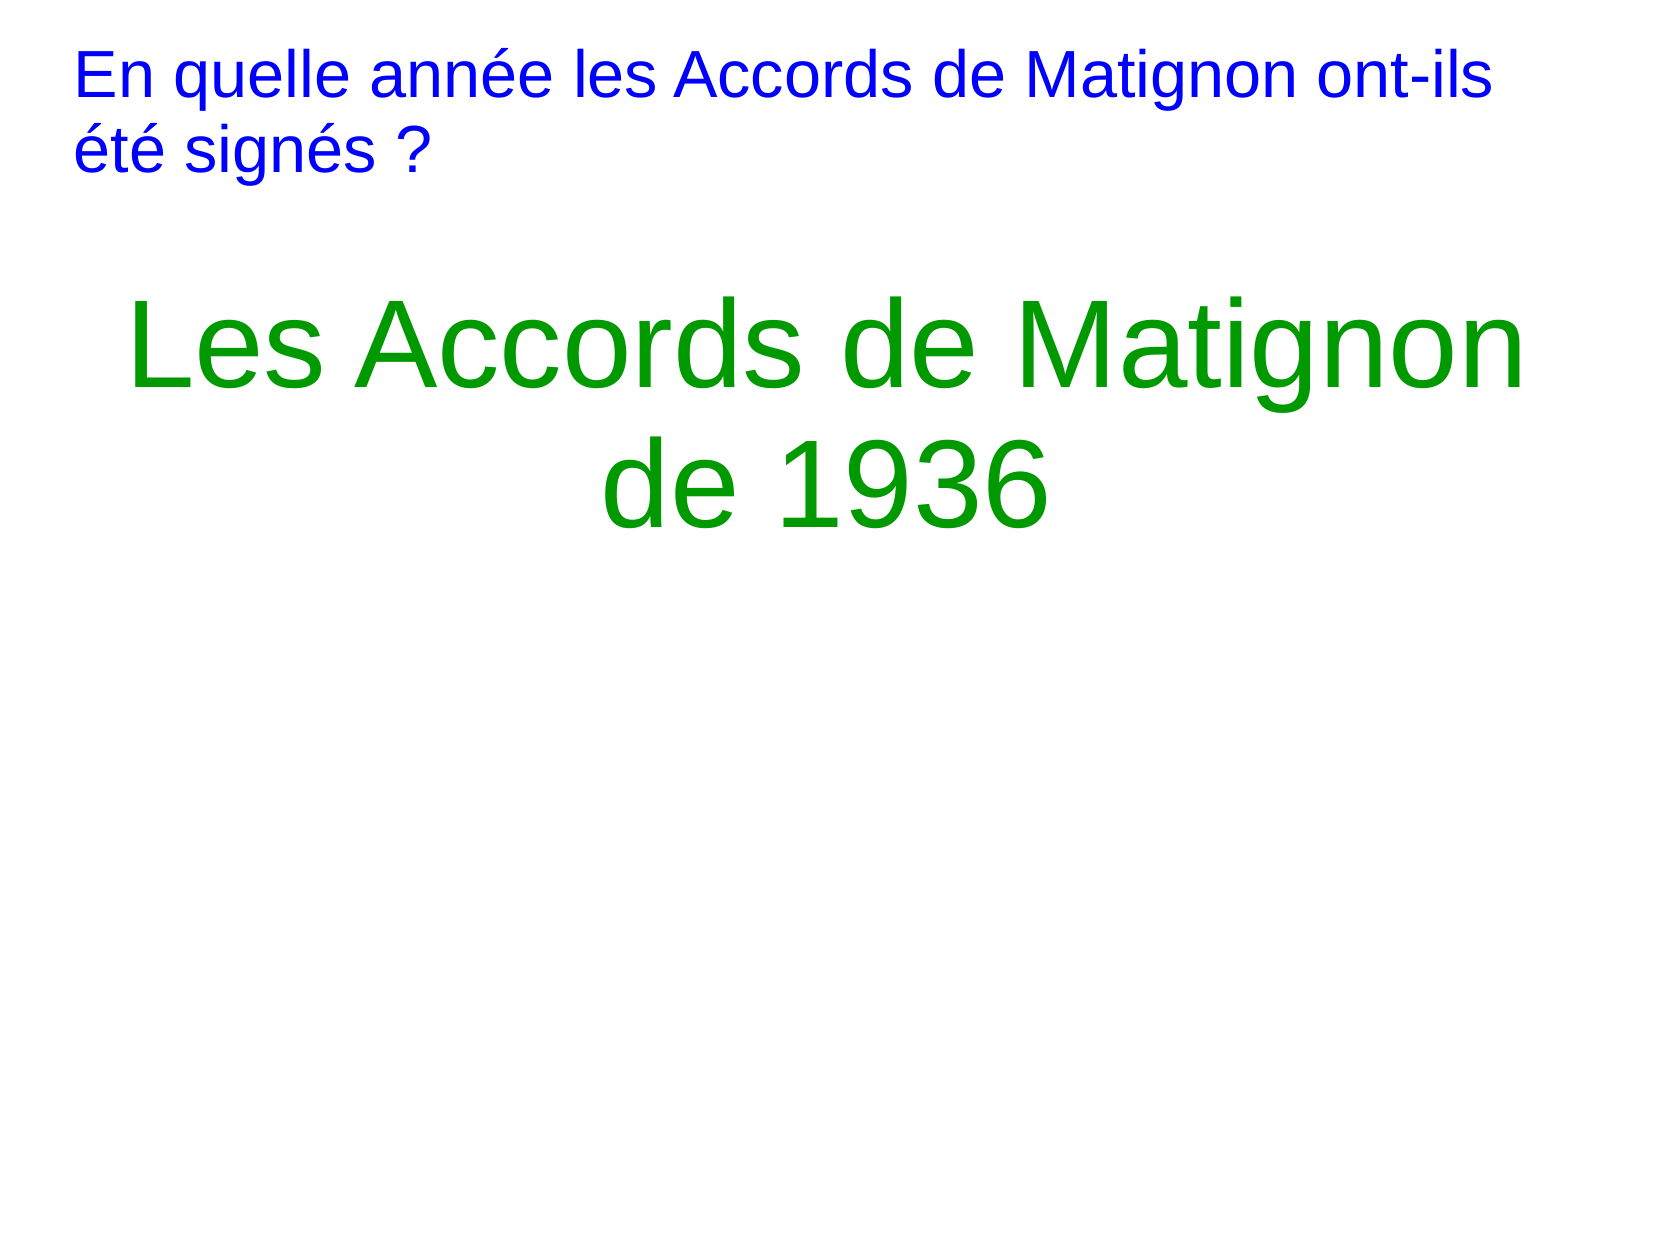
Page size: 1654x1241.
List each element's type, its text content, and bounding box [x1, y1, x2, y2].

text_box En quelle année les Accords de Matignon ont-ils été signés ? [59, 29, 1536, 194]
text_box Les Accords de Matignon de 1936 [29, 266, 1625, 562]
